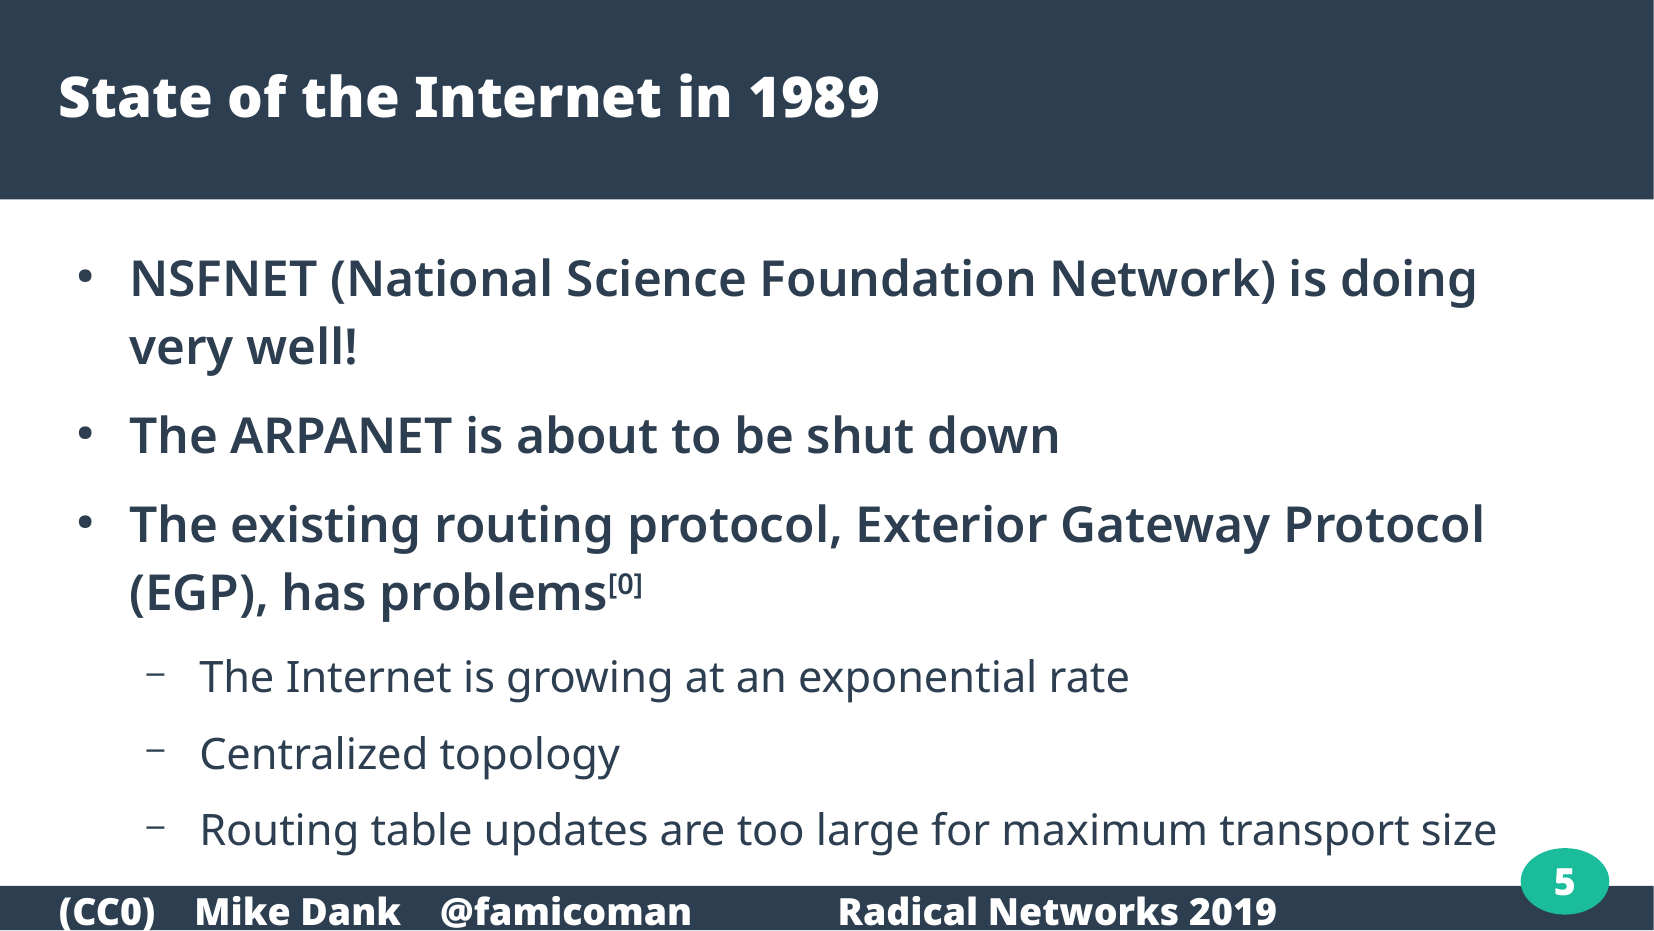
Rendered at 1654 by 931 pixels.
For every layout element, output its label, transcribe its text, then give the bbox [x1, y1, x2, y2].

list NSFNET (National Science Foundation Network) is doing very well! The ARPANET is about to be shut down The existing routing protocol, Exterior Gateway Protocol (EGP), has problems[0] The Internet is growing at an exponential rate Centralized topology Routing table updates are too large for maximum transport size [59, 243, 1595, 864]
title State of the Internet in 1989 [59, 37, 1595, 155]
